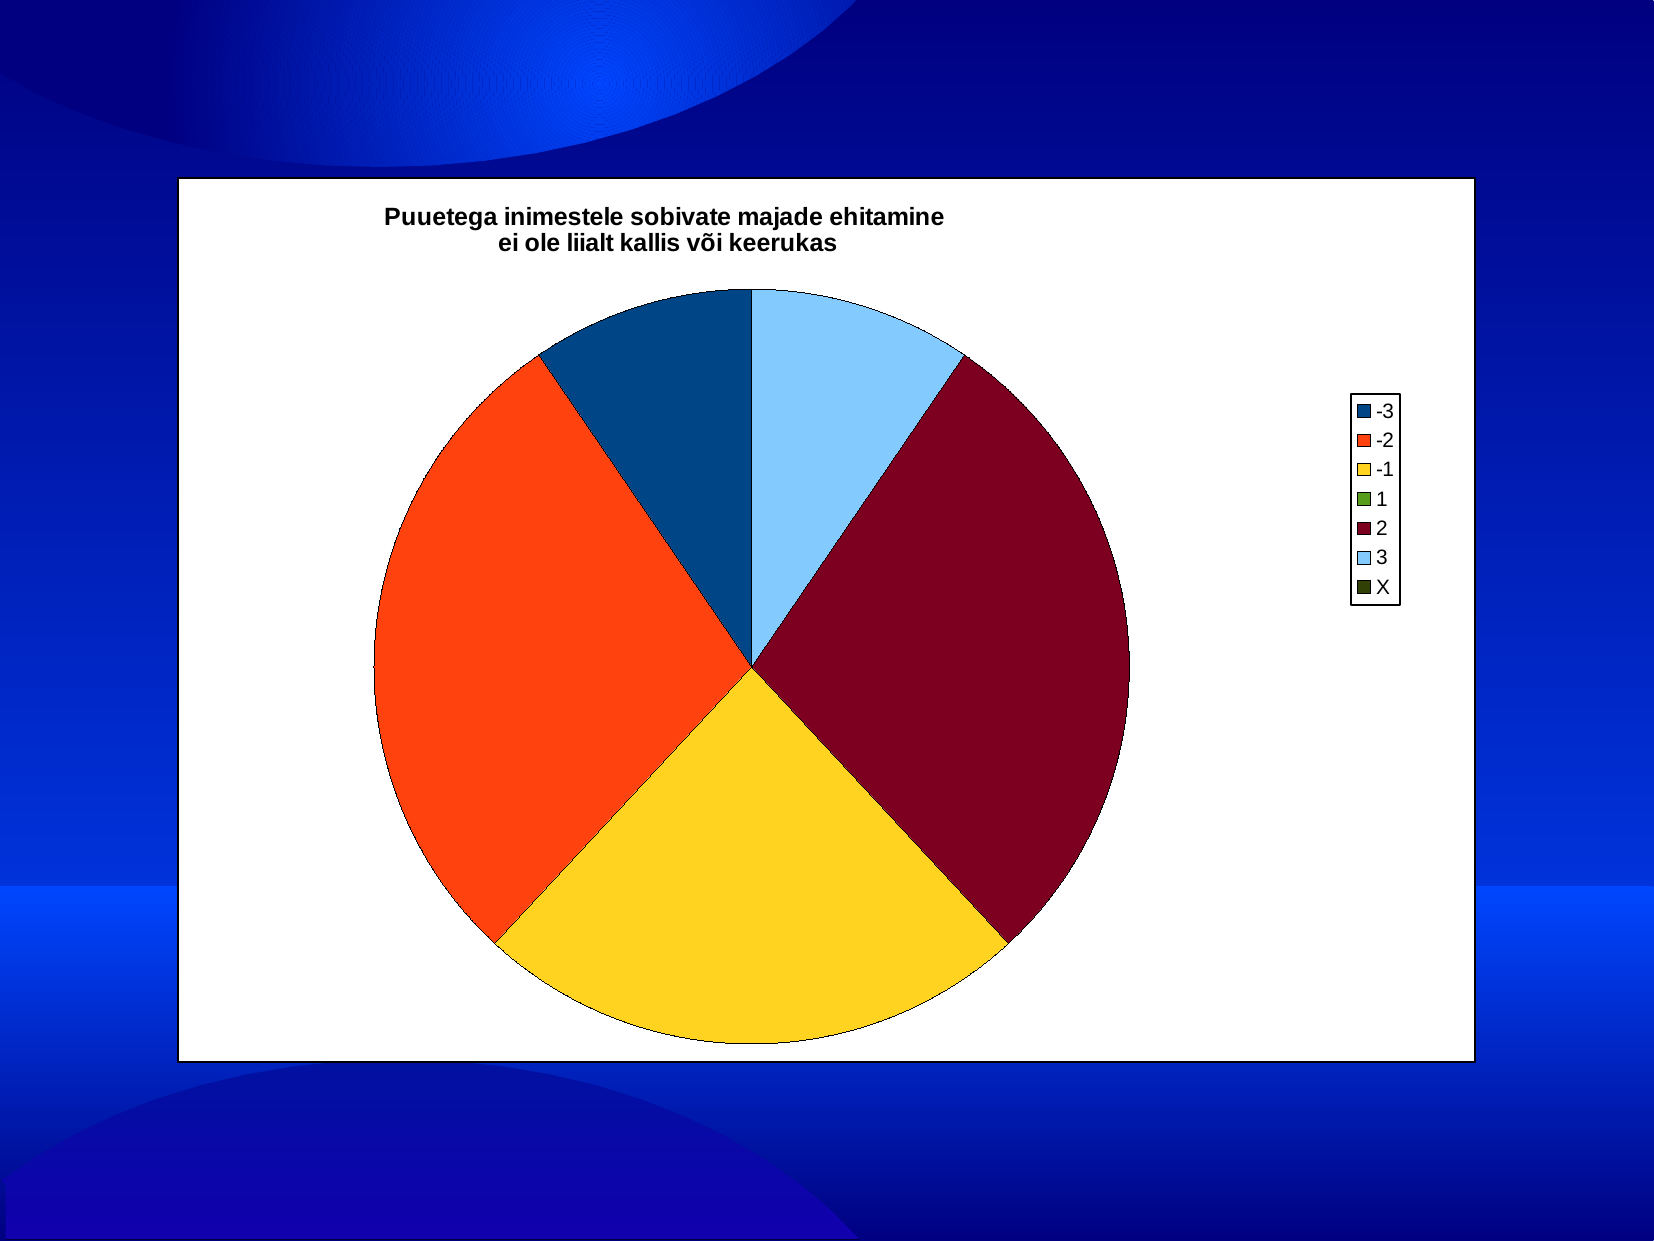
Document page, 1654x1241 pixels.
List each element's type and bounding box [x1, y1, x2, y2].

chart [177, 177, 1477, 1063]
